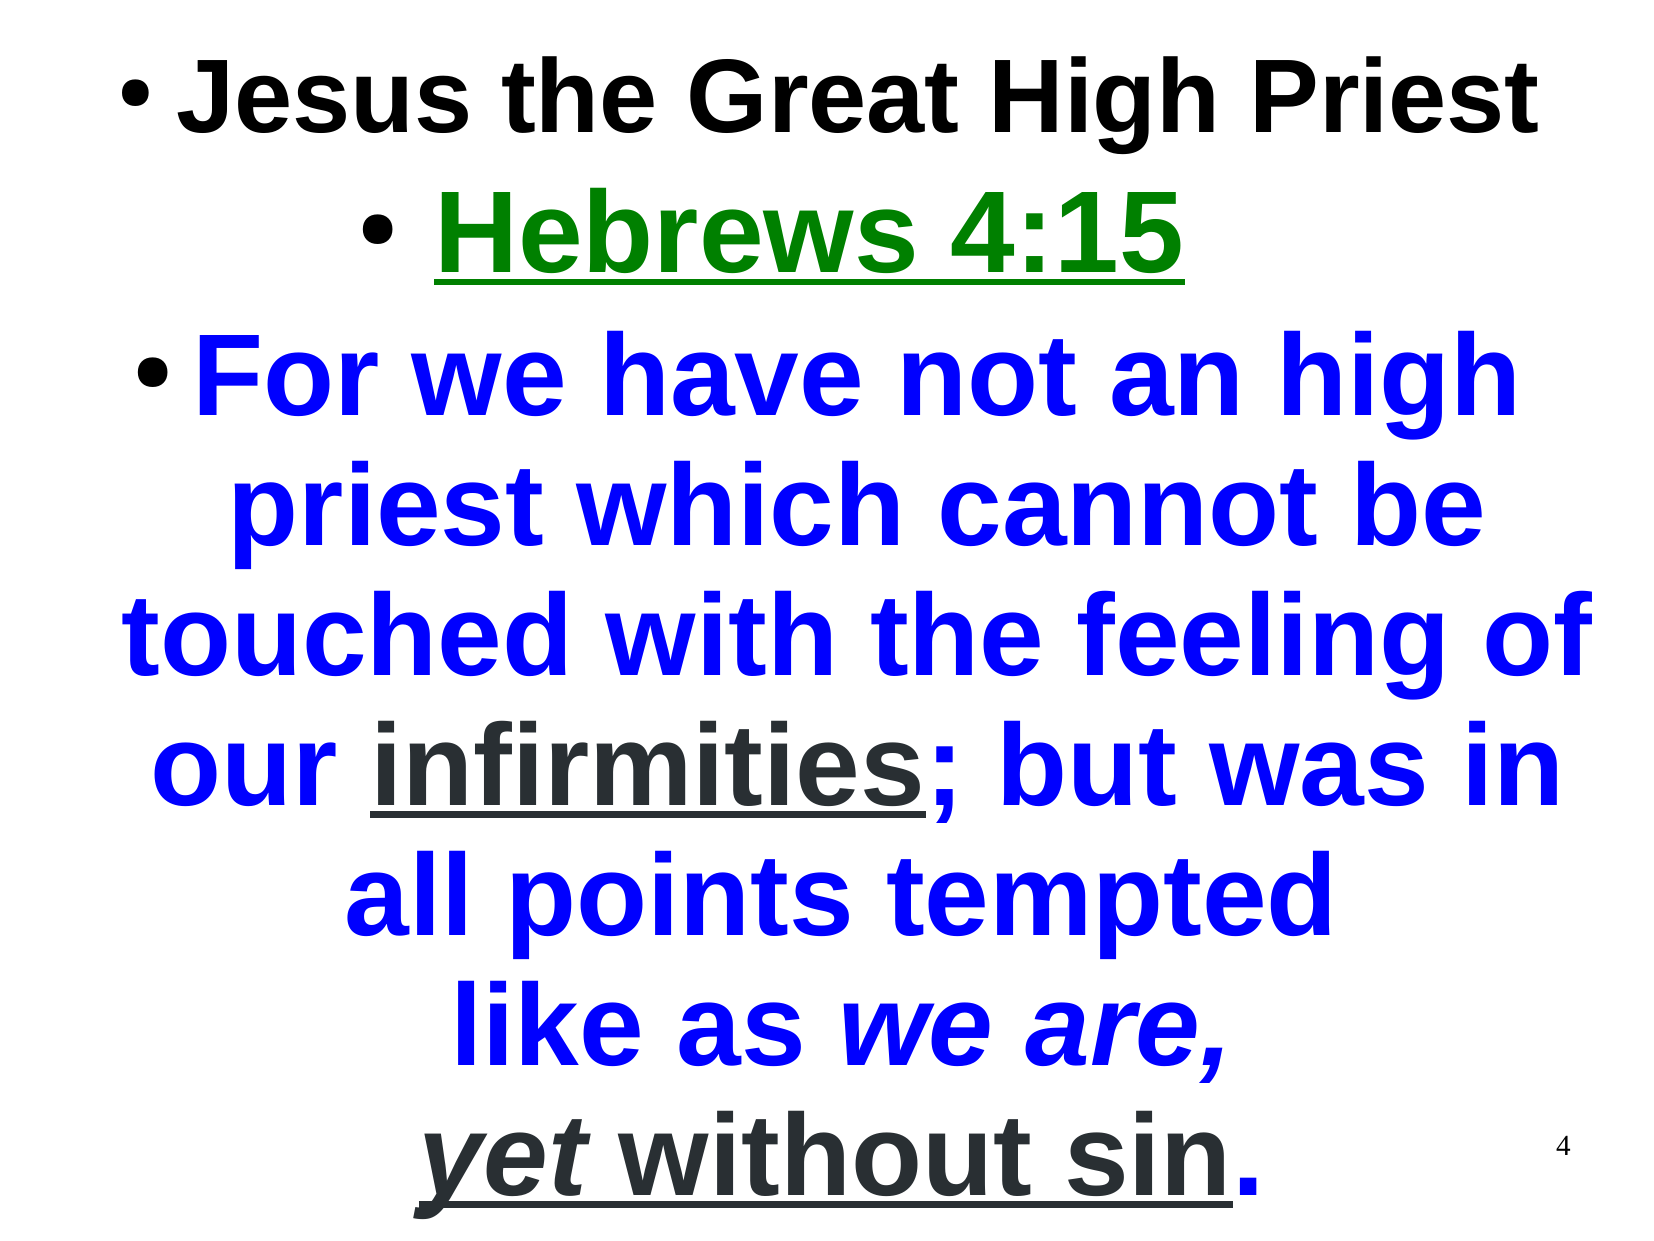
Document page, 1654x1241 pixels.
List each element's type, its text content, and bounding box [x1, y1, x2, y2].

list Jesus the Great High Priest Hebrews 4:15 For we have not an high priest which cannot be touched with the feeling of our infirmities; but was in all points tempted like as we are, yet without sin. [37, 37, 1613, 1238]
